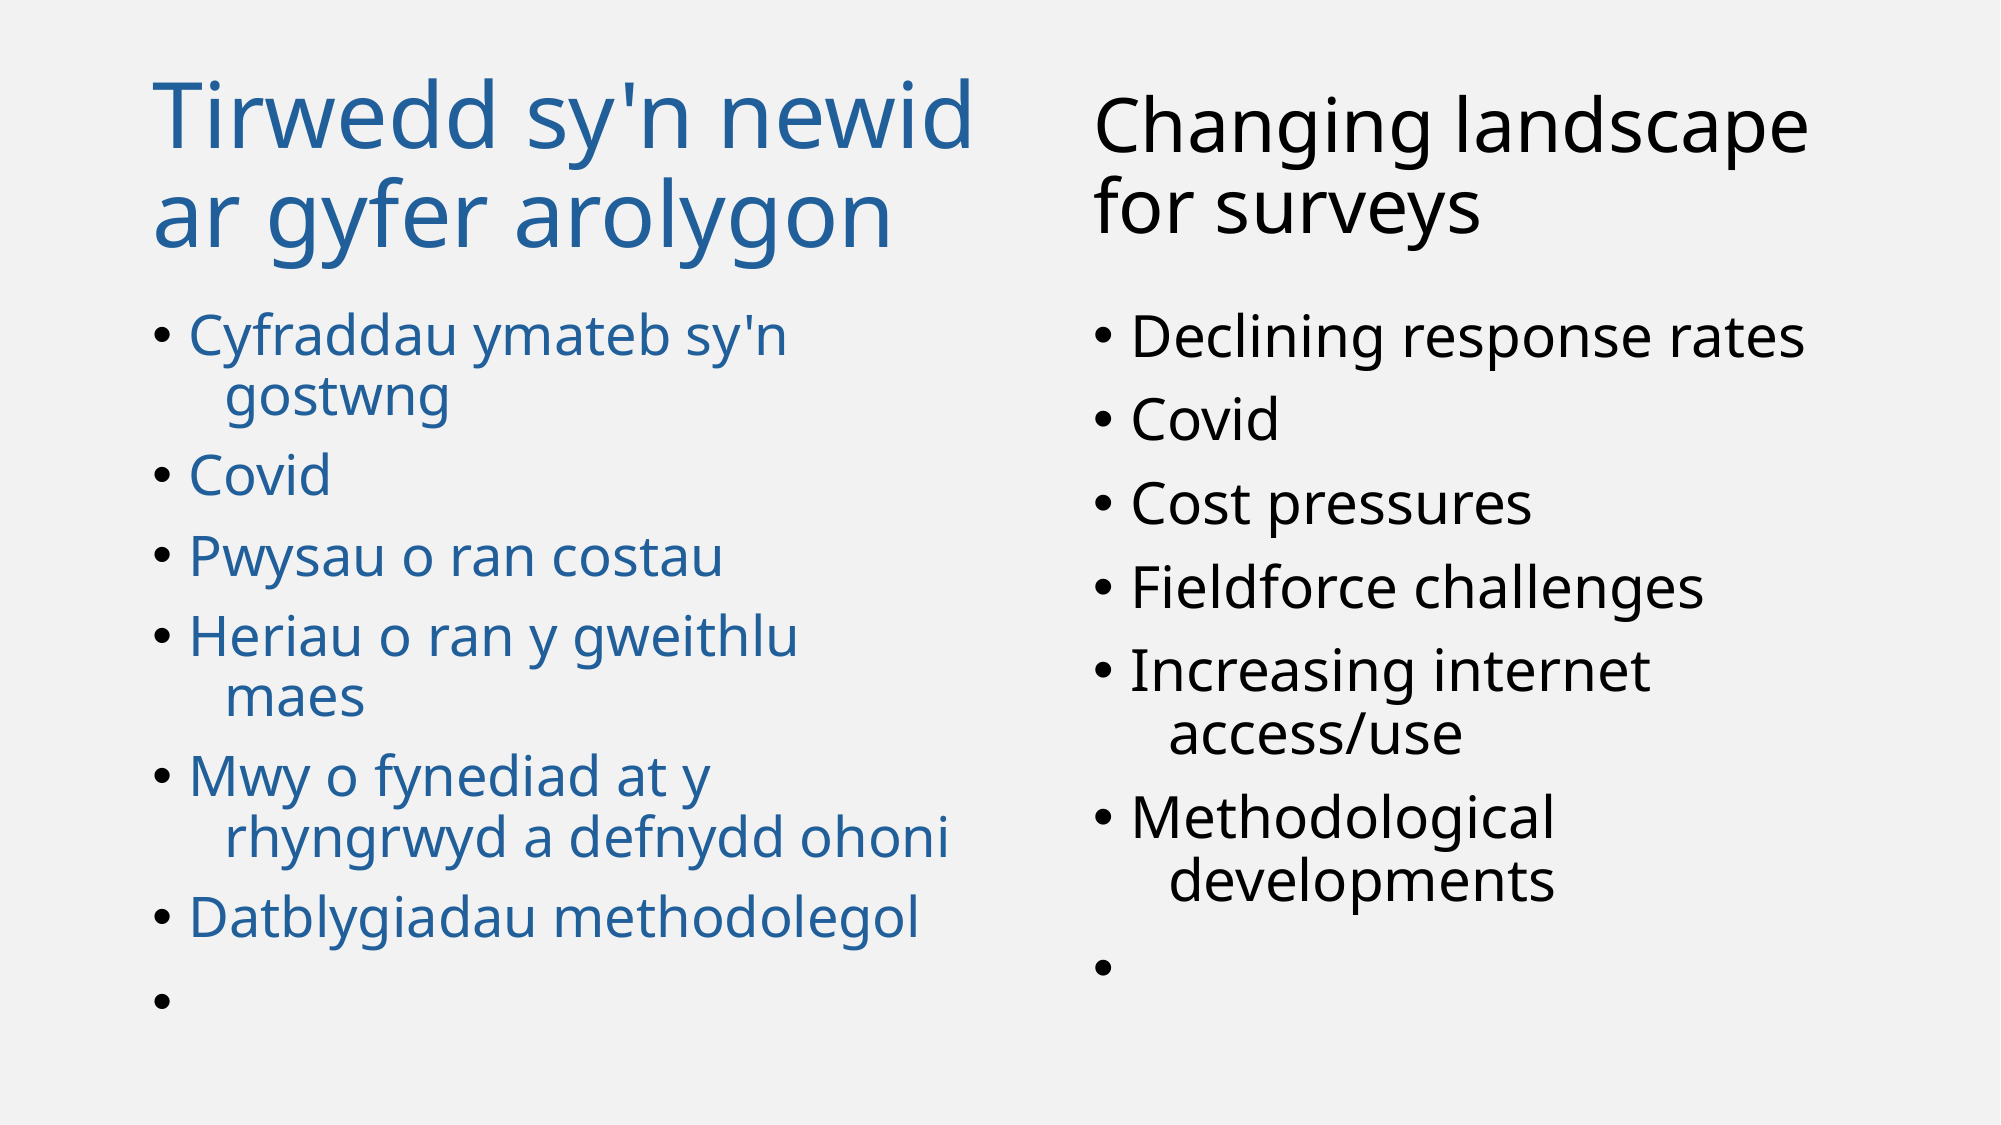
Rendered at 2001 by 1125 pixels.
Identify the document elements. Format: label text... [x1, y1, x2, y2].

list Declining response rates Covid Cost pressures Fieldforce challenges Increasing internet access/use Methodological developments [1078, 299, 1863, 1014]
text_box Cyfraddau ymateb sy'n gostwng Covid Pwysau o ran costau Heriau o ran y gweithlu maes Mwy o fynediad at y rhyngrwyd a defnydd ohoni Datblygiadau methodolegol [137, 299, 971, 1014]
text_box Tirwedd sy'n newid ar gyfer arolygon [137, 59, 1043, 278]
title Changing landscape for surveys [1078, 59, 1863, 278]
